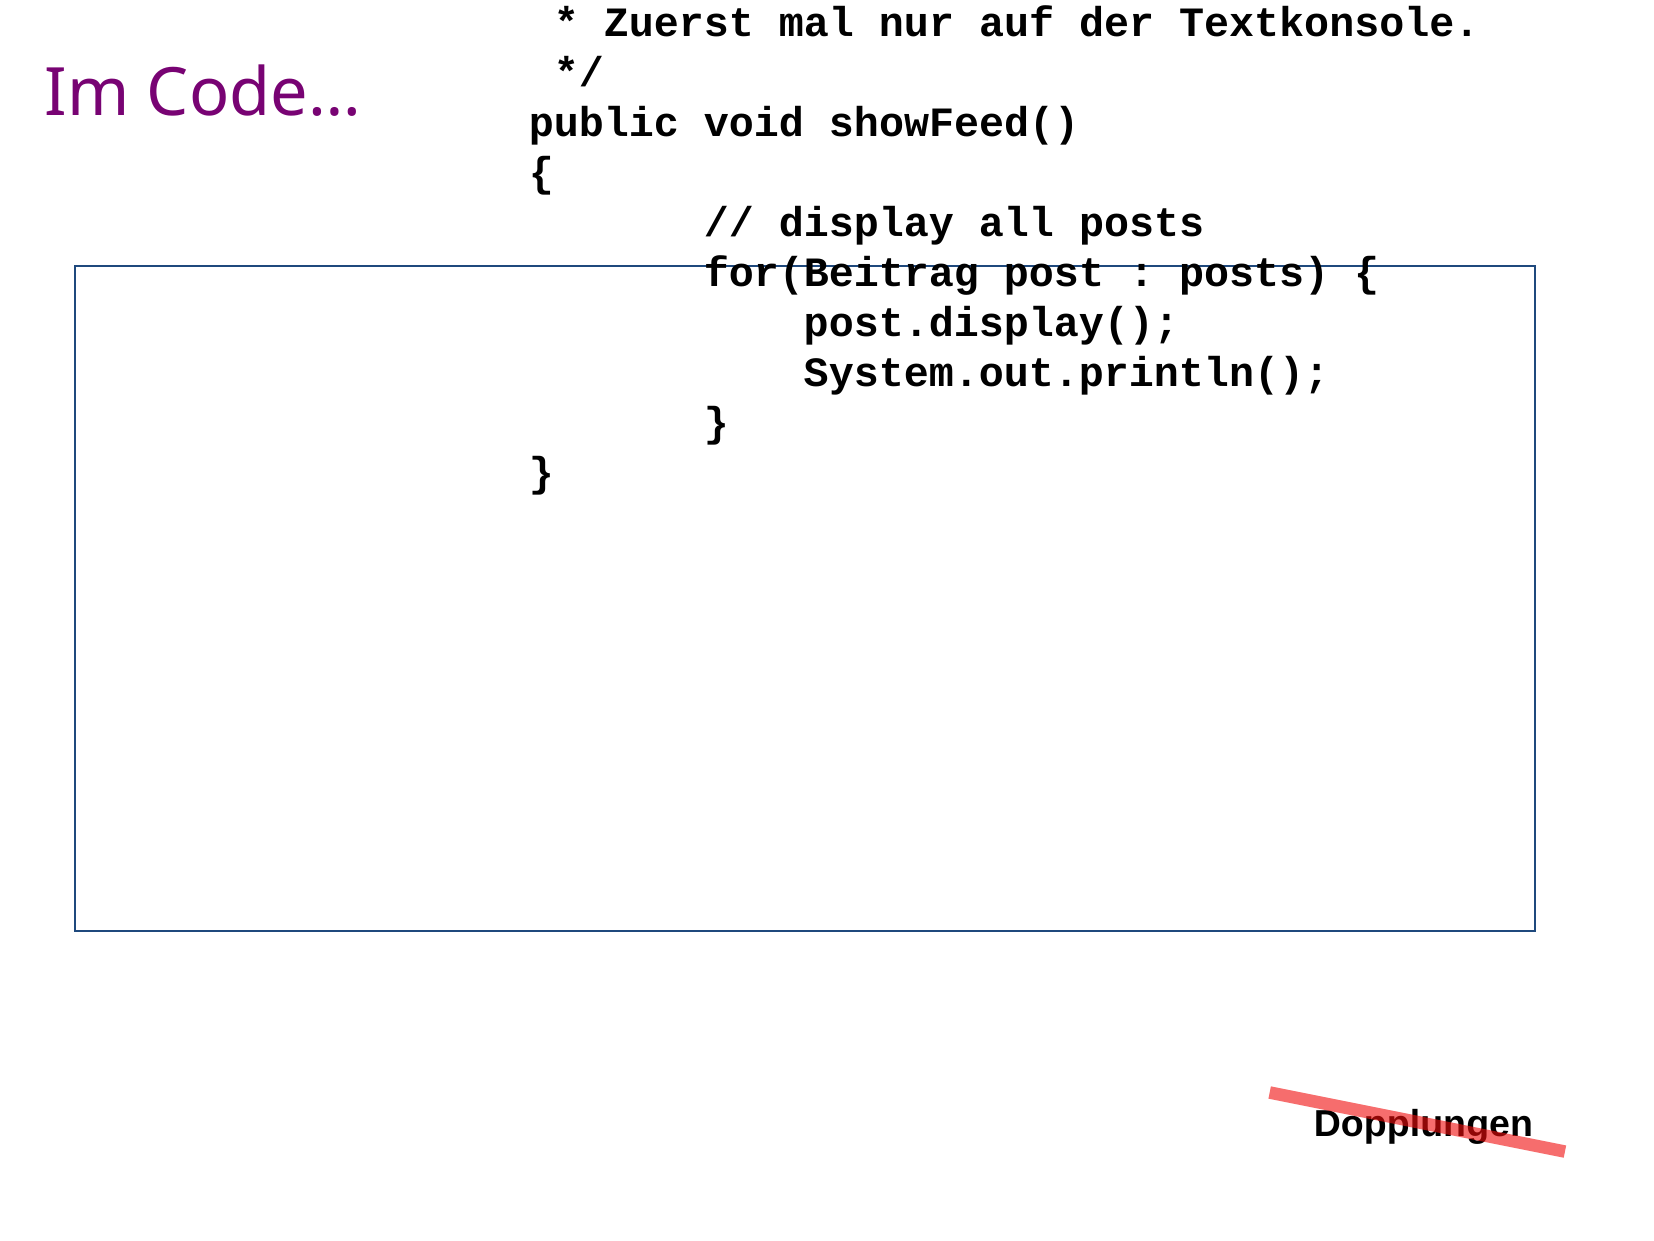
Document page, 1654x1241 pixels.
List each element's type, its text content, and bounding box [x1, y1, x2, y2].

text_box /** * Zeige die Beitraege in einer Liste an * Zuerst mal nur auf der Textkonsole. */ public void showFeed() { // display all posts for(Beitrag post : posts) { post.display(); System.out.println(); } } [74, 265, 1536, 932]
text_box Dopplungen [1299, 1105, 1530, 1152]
text_box Dopplungen [1315, 1094, 1595, 1152]
title Im Code… [29, 29, 1435, 148]
